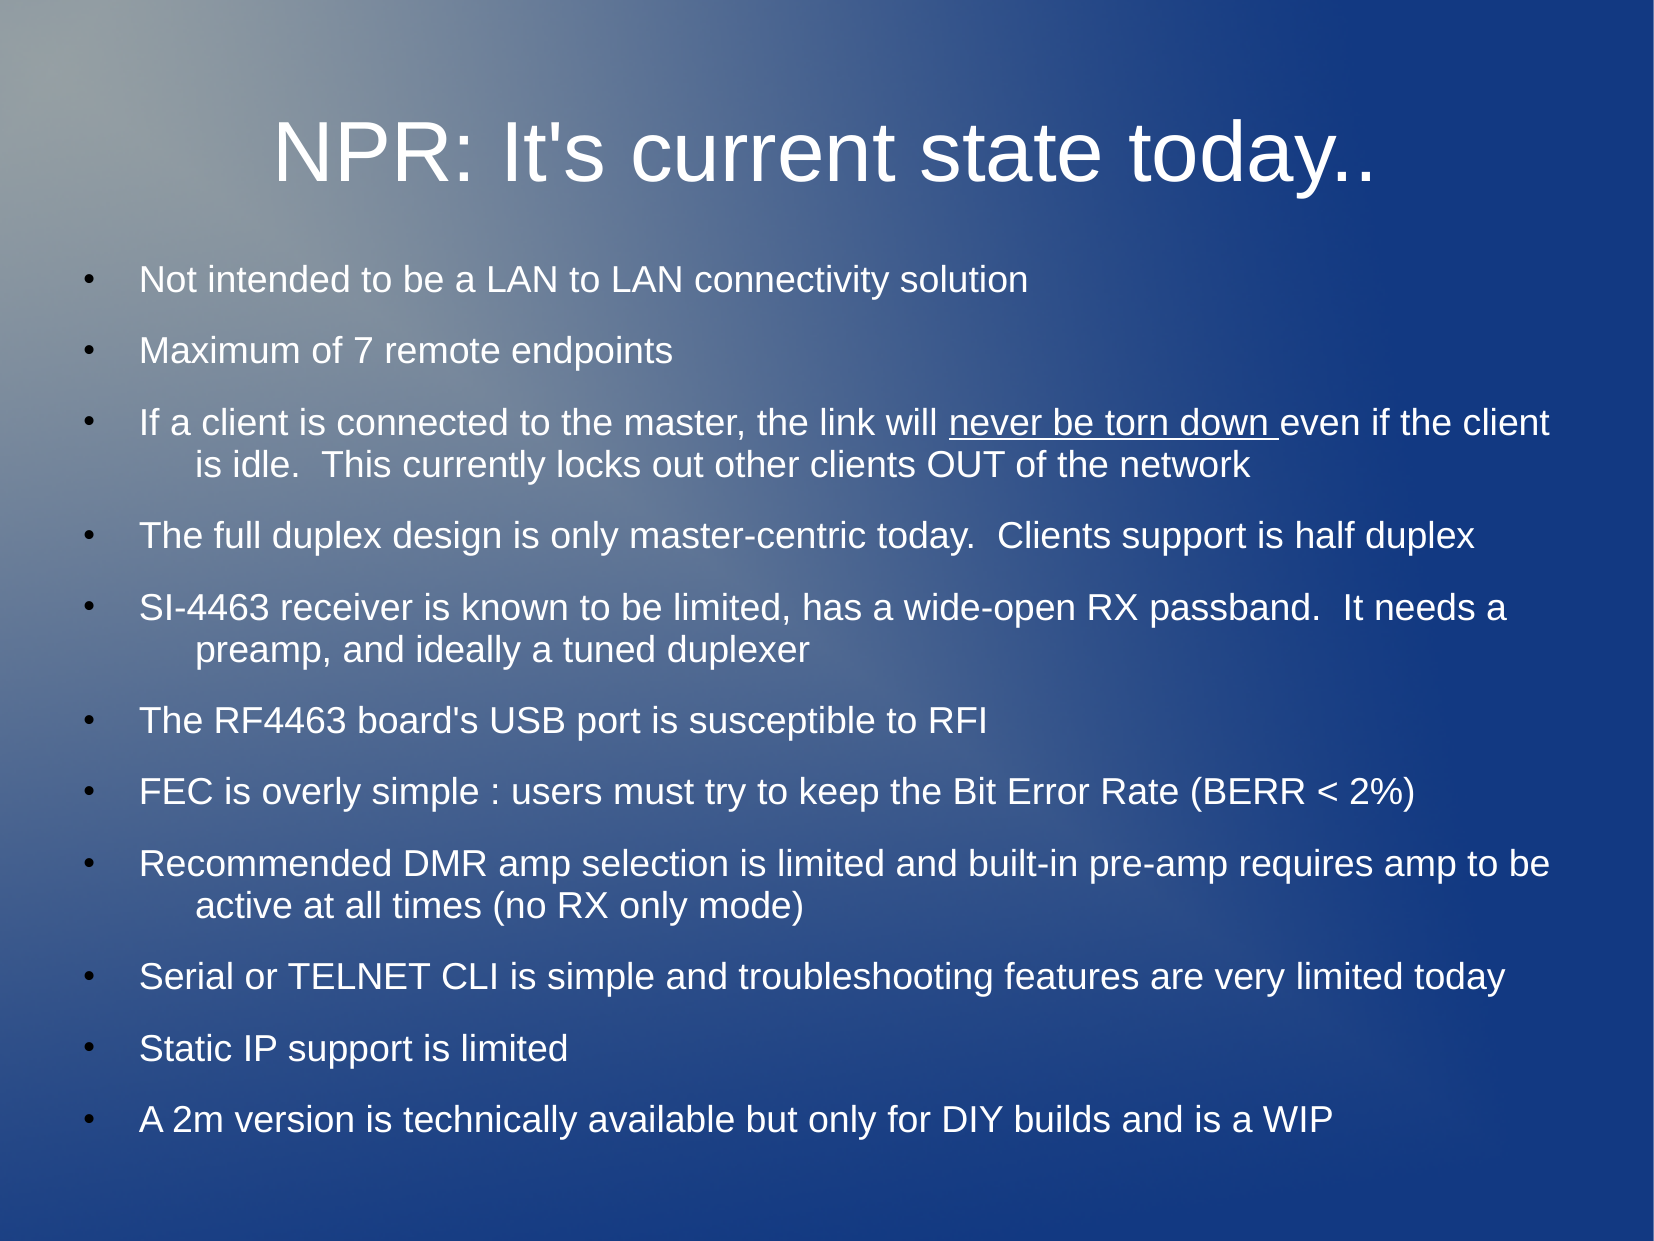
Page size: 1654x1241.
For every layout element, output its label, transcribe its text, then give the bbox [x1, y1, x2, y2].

picture [0, 0, 1654, 1241]
list Not intended to be a LAN to LAN connectivity solution Maximum of 7 remote endpoints If a client is connected to the master, the link will never be torn down even if the client is idle. This currently locks out other clients OUT of the network The full duplex design is only master-centric today. Clients support is half duplex SI-4463 receiver is known to be limited, has a wide-open RX passband. It needs a preamp, and ideally a tuned duplexer The RF4463 board's USB port is susceptible to RFI FEC is overly simple : users must try to keep the Bit Error Rate (BERR < 2%) Recommended DMR amp selection is limited and built-in pre-amp requires amp to be active at all times (no RX only mode) Serial or TELNET CLI is simple and troubleshooting features are very limited today Static IP support is limited A 2m version is technically available but only for DIY builds and is a WIP [82, 254, 1571, 1155]
title NPR: It's current state today.. [82, 49, 1571, 254]
